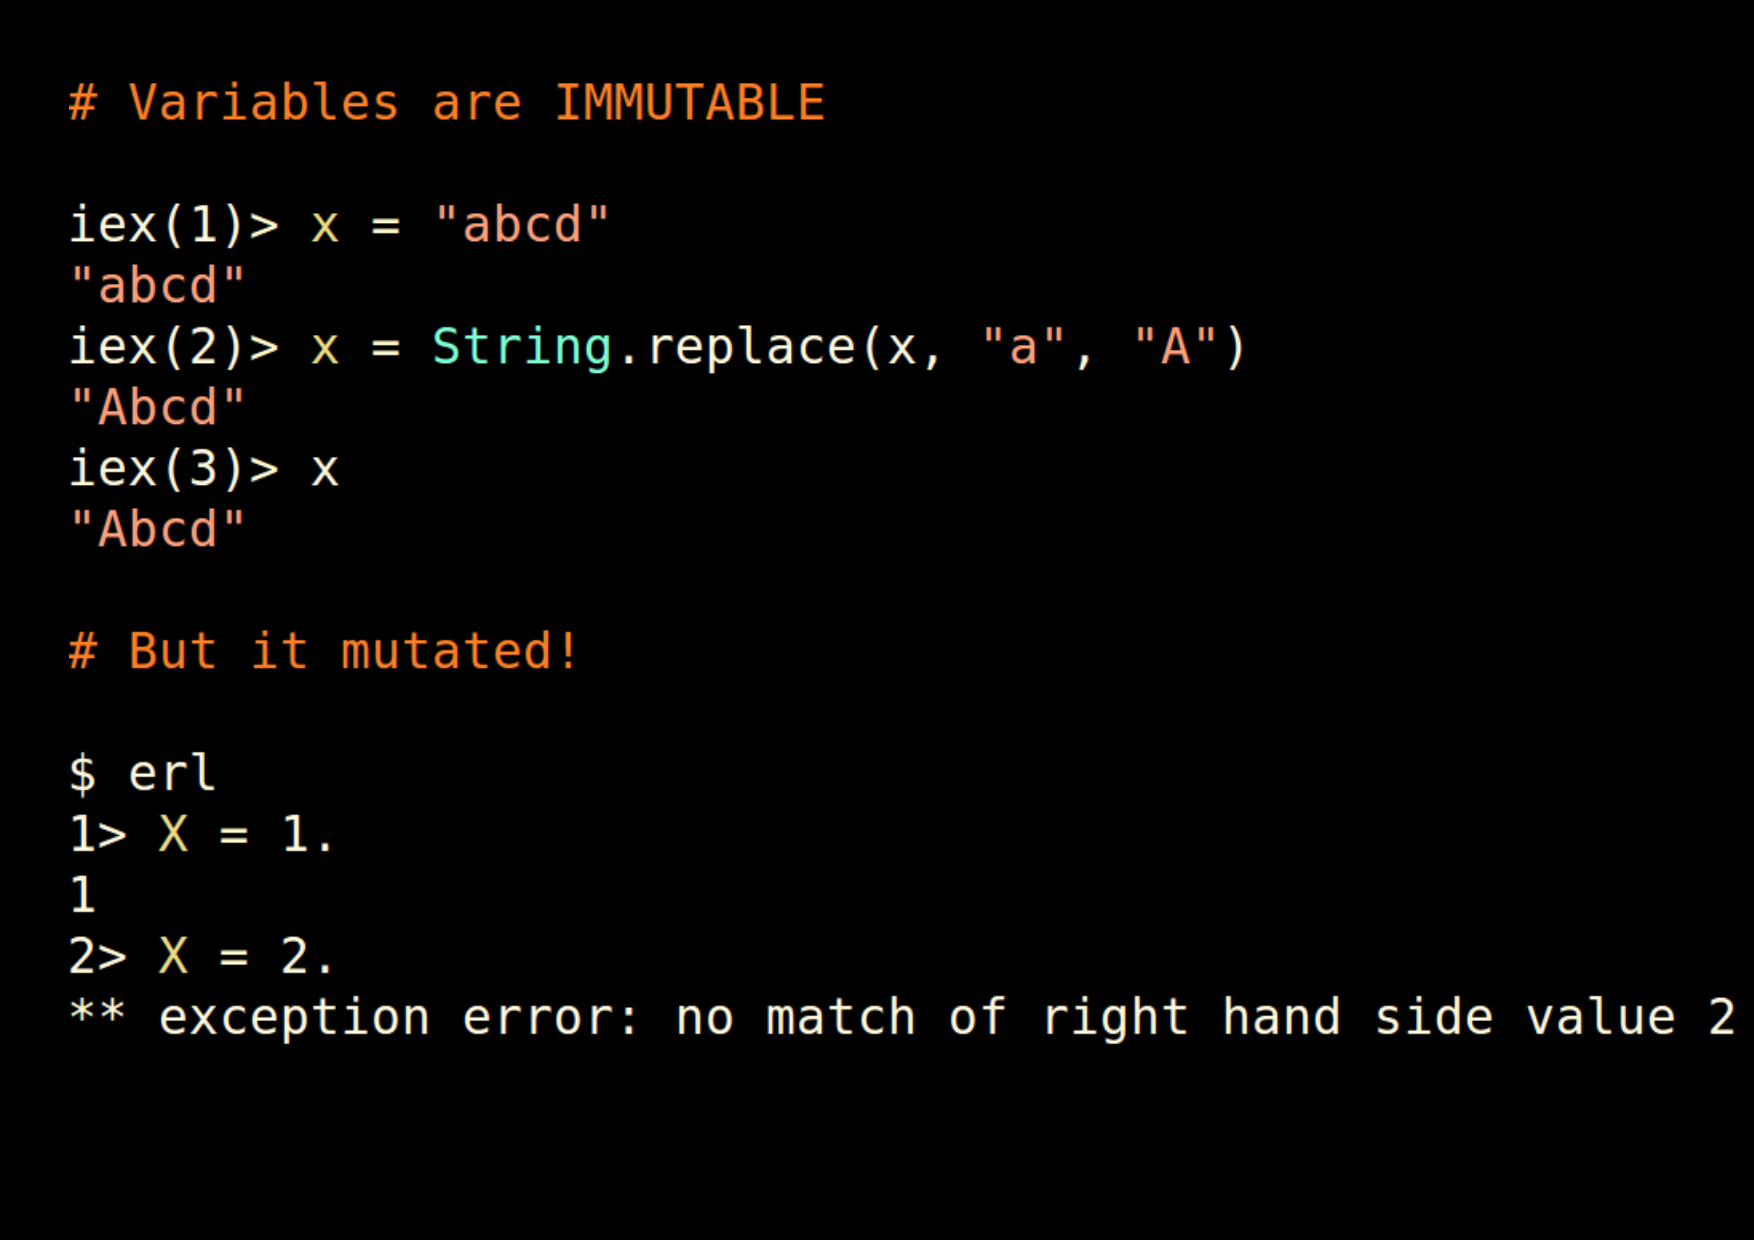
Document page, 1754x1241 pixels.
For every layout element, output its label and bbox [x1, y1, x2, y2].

picture [69, 77, 1754, 1055]
